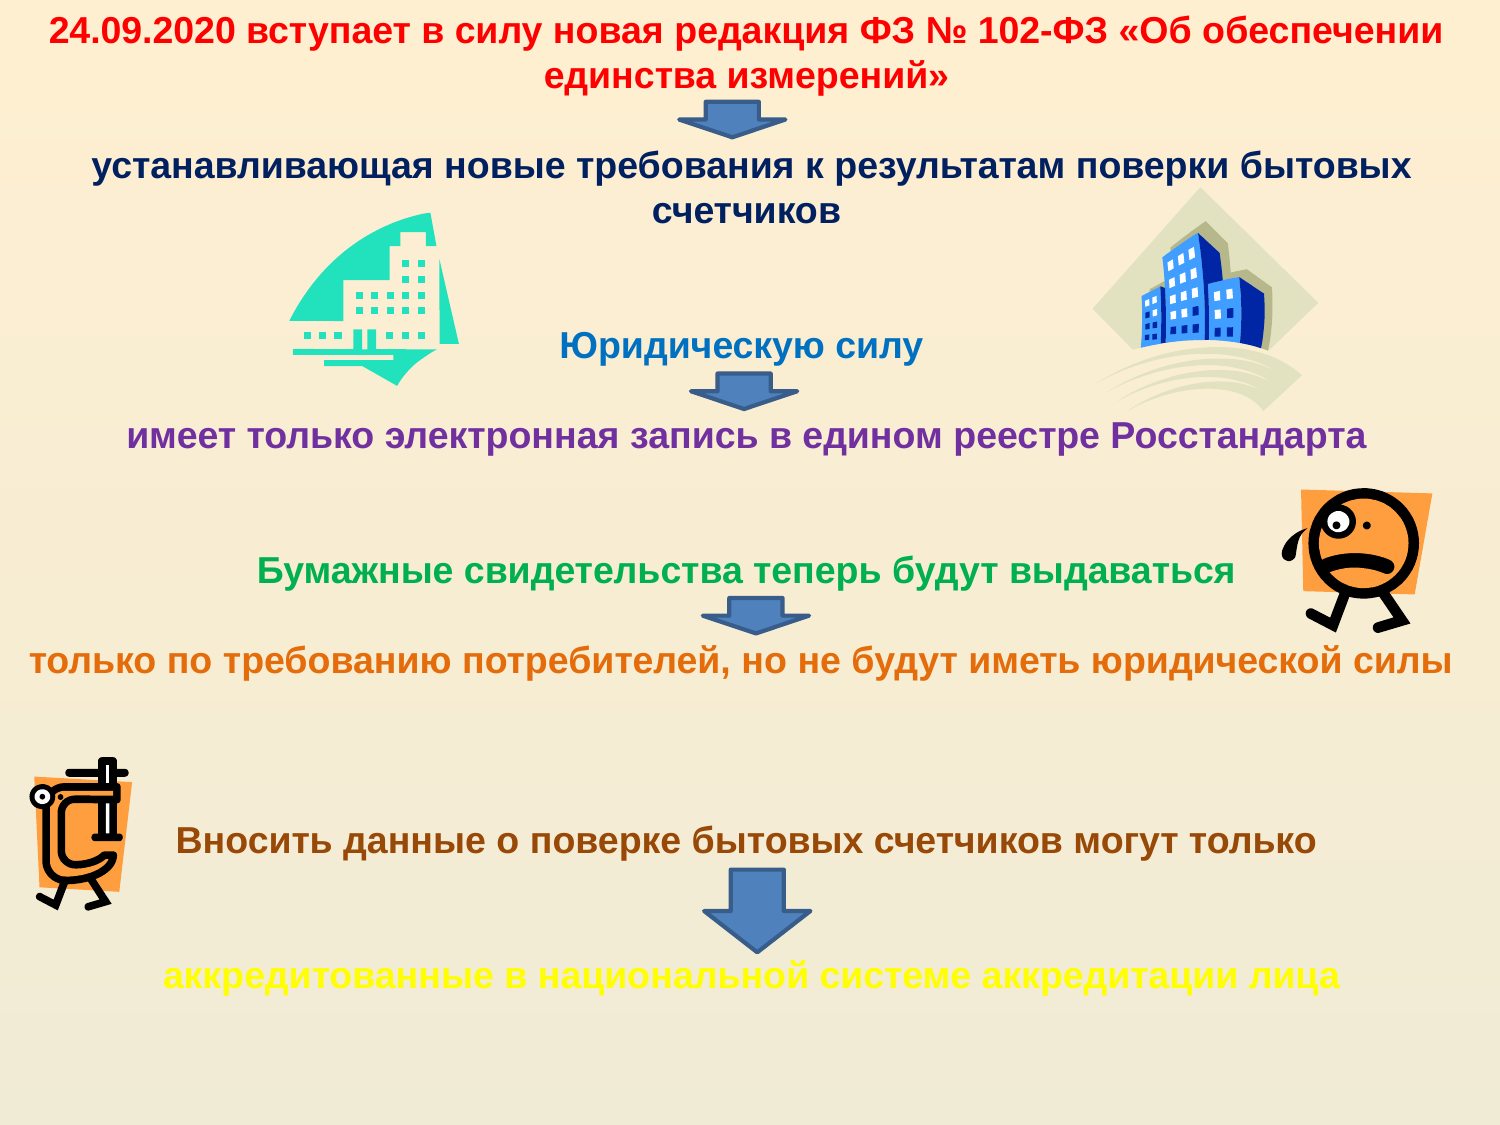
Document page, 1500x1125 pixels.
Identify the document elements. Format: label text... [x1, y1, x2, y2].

text_box 24.09.2020 вступает в силу новая редакция ФЗ № 102-ФЗ «Об обеспечении единства измерений» устанавливающая новые требования к результатам поверки бытовых счетчиков Юридическую силу имеет только электронная запись в едином реестре Росстандарта Бумажные свидетельства теперь будут выдаваться только по требованию потребителей, но не будут иметь юридической силы Вносить данные о поверке бытовых счетчиков могут только аккредитованные в национальной системе аккредитации лица [0, 0, 1497, 1004]
text_box [702, 597, 810, 634]
text_box [690, 373, 798, 410]
text_box [679, 101, 786, 138]
picture [29, 757, 133, 911]
picture [289, 212, 459, 386]
picture [1281, 488, 1433, 634]
picture [1092, 187, 1319, 412]
text_box [704, 869, 811, 953]
